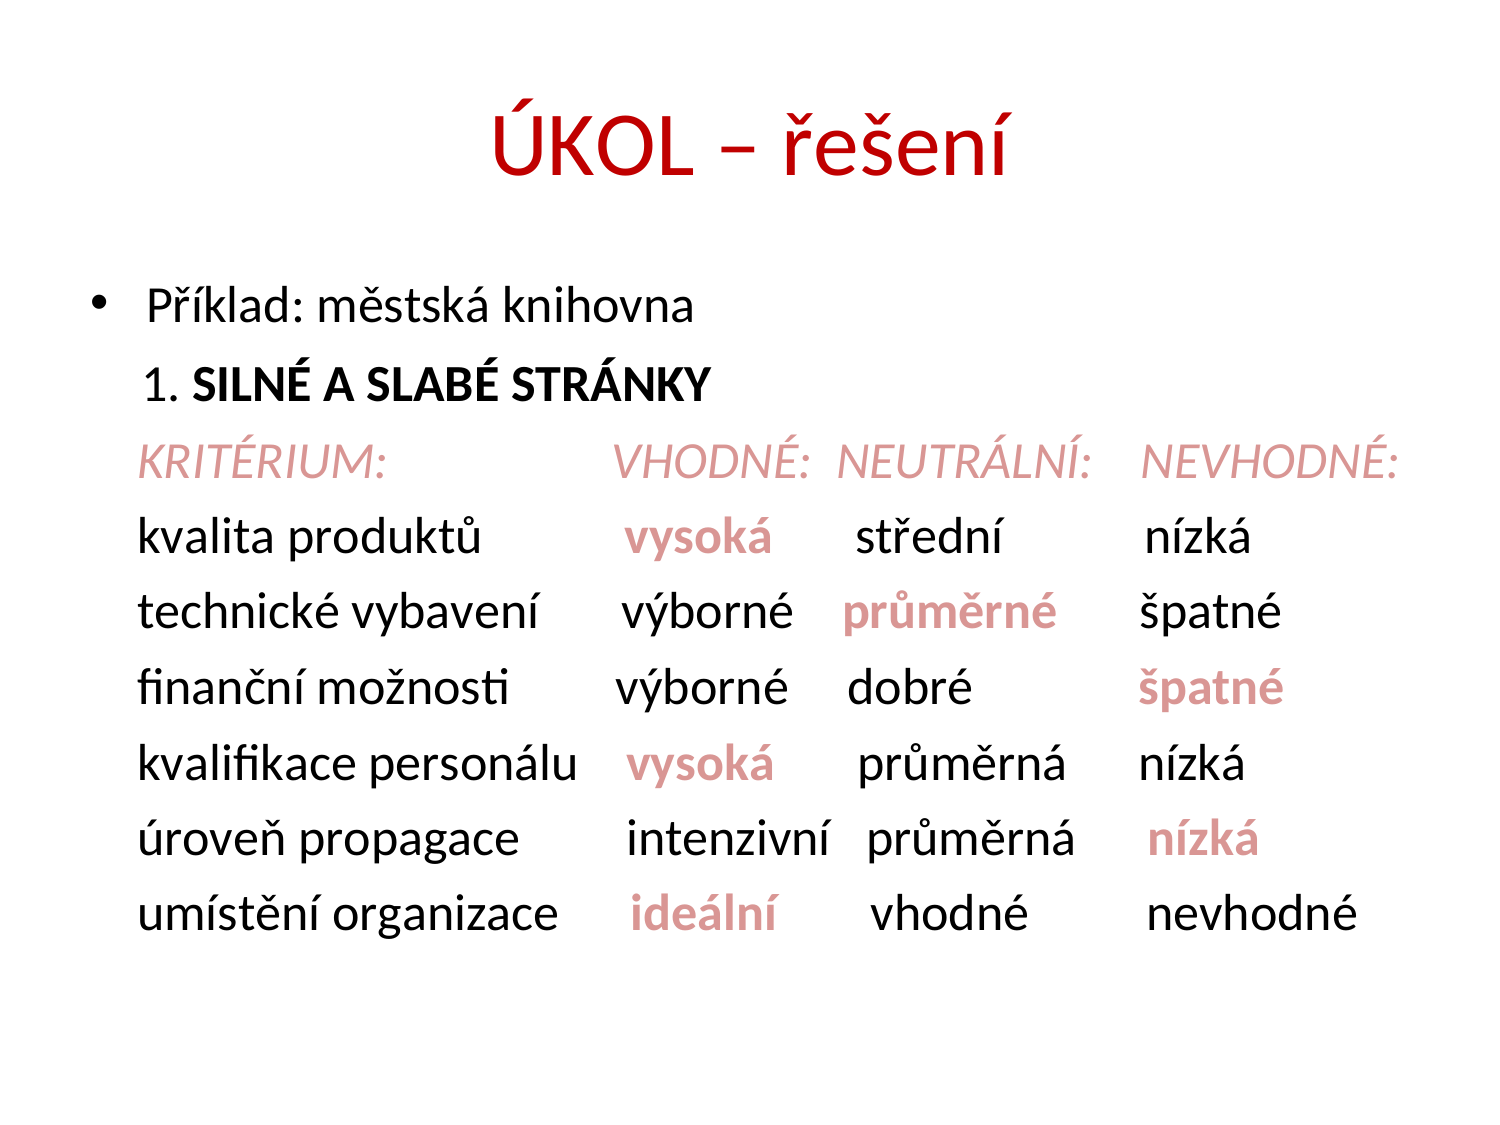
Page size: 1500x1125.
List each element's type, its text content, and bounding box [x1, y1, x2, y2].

list Příklad: městská knihovna 1. SILNÉ A SLABÉ STRÁNKY KRITÉRIUM: VHODNÉ: NEUTRÁLNÍ: NEVHODNÉ: kvalita produktů vysoká střední nízká technické vybavení výborné průměrné špatné finanční možnosti výborné dobré špatné kvalifikace personálu vysoká průměrná nízká úroveň propagace intenzivní průměrná nízká umístění organizace ideální vhodné nevhodné [75, 262, 1426, 1112]
title ÚKOL – řešení [75, 45, 1426, 233]
